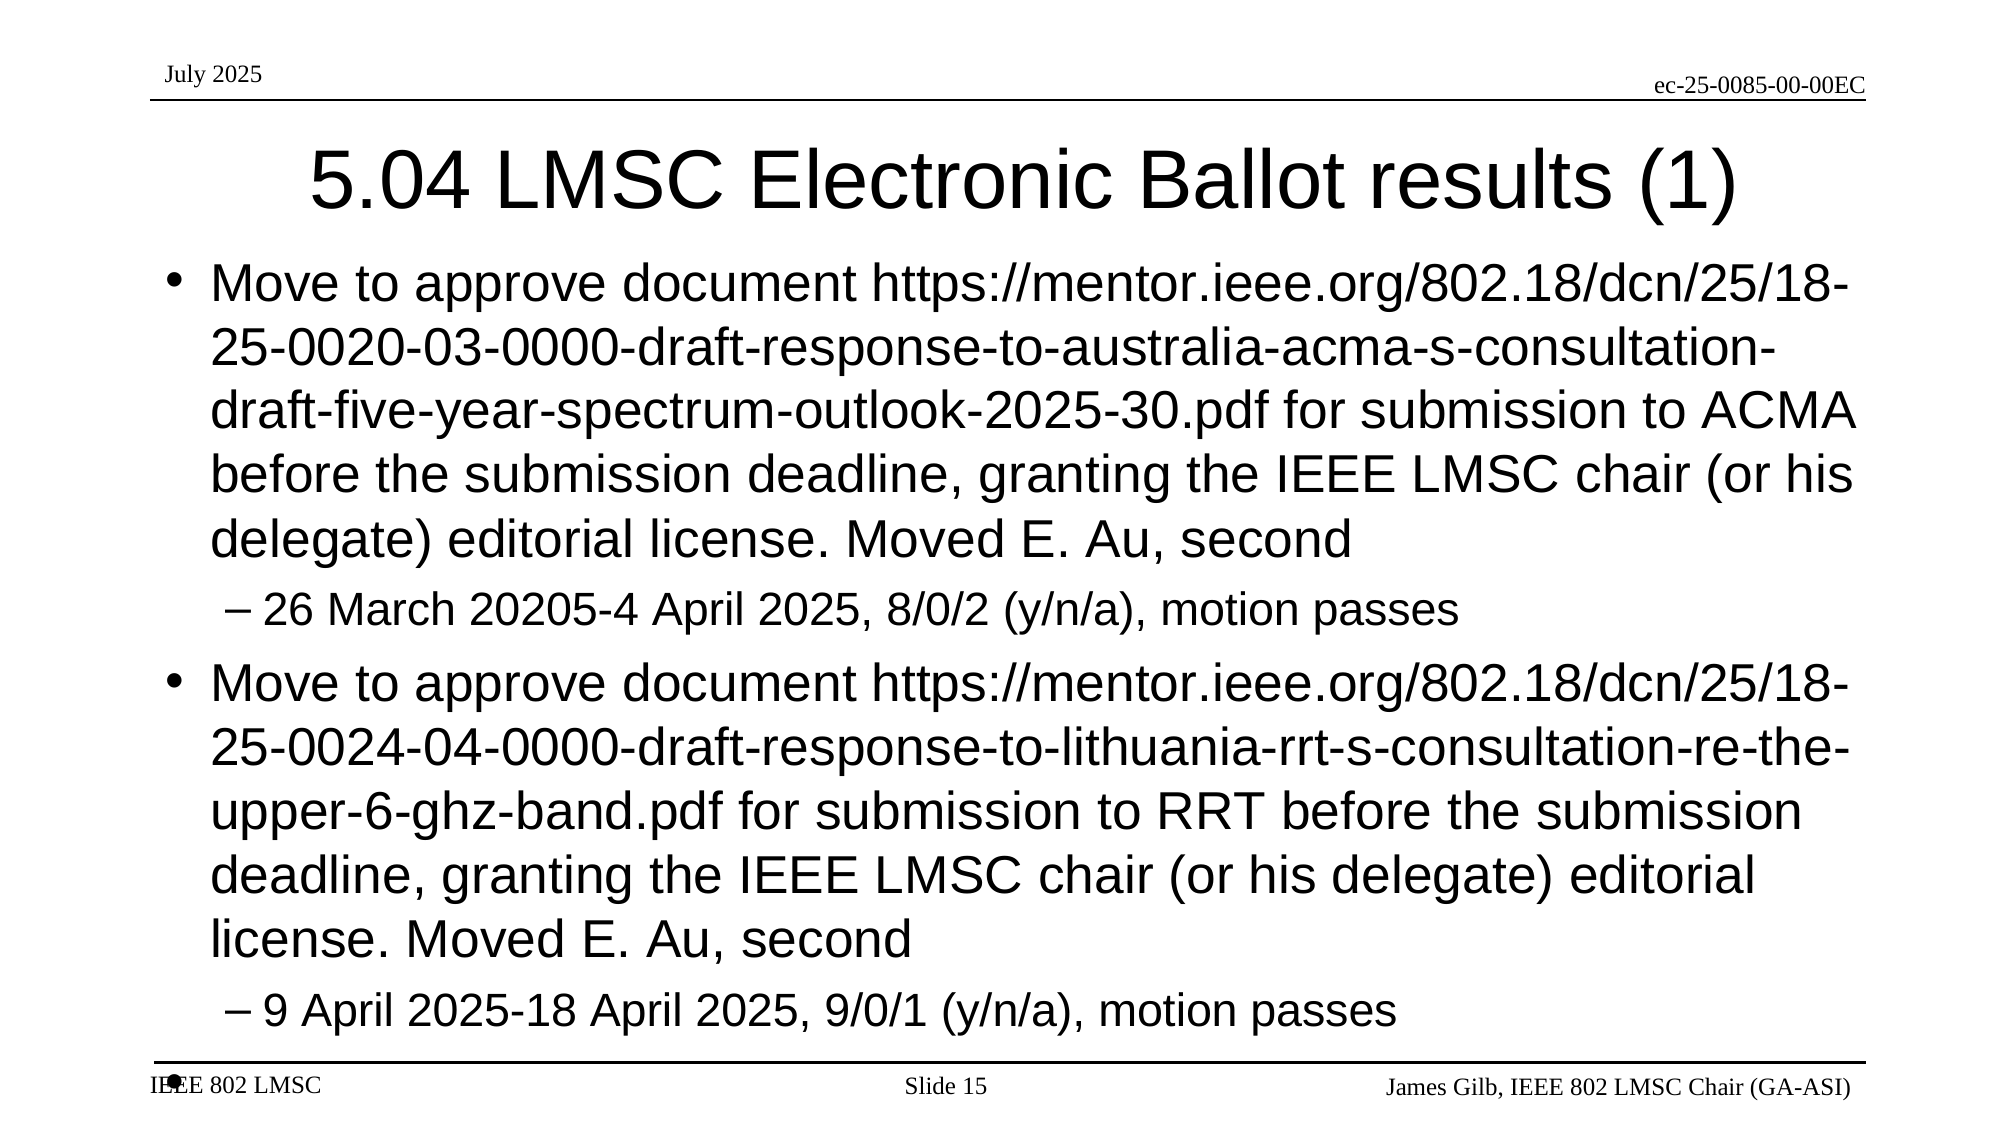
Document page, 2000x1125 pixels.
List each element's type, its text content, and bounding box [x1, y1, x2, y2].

title 5.04 LMSC Electronic Ballot results (1) [149, 112, 1900, 238]
list Move to approve document https://mentor.ieee.org/802.18/dcn/25/18-25-0020-03-0000-draft-response-to-australia-acma-s-consultation-draft-five-year-spectrum-outlook-2025-30.pdf for submission to ACMA before the submission deadline, granting the IEEE LMSC chair (or his delegate) editorial license. Moved E. Au, second 26 March 20205-4 April 2025, 8/0/2 (y/n/a), motion passes Move to approve document https://mentor.ieee.org/802.18/dcn/25/18-25-0024-04-0000-draft-response-to-lithuania-rrt-s-consultation-re-the-upper-6-ghz-band.pdf for submission to RRT before the submission deadline, granting the IEEE LMSC chair (or his delegate) editorial license. Moved E. Au, second 9 April 2025-18 April 2025, 9/0/1 (y/n/a), motion passes [150, 239, 1900, 1051]
